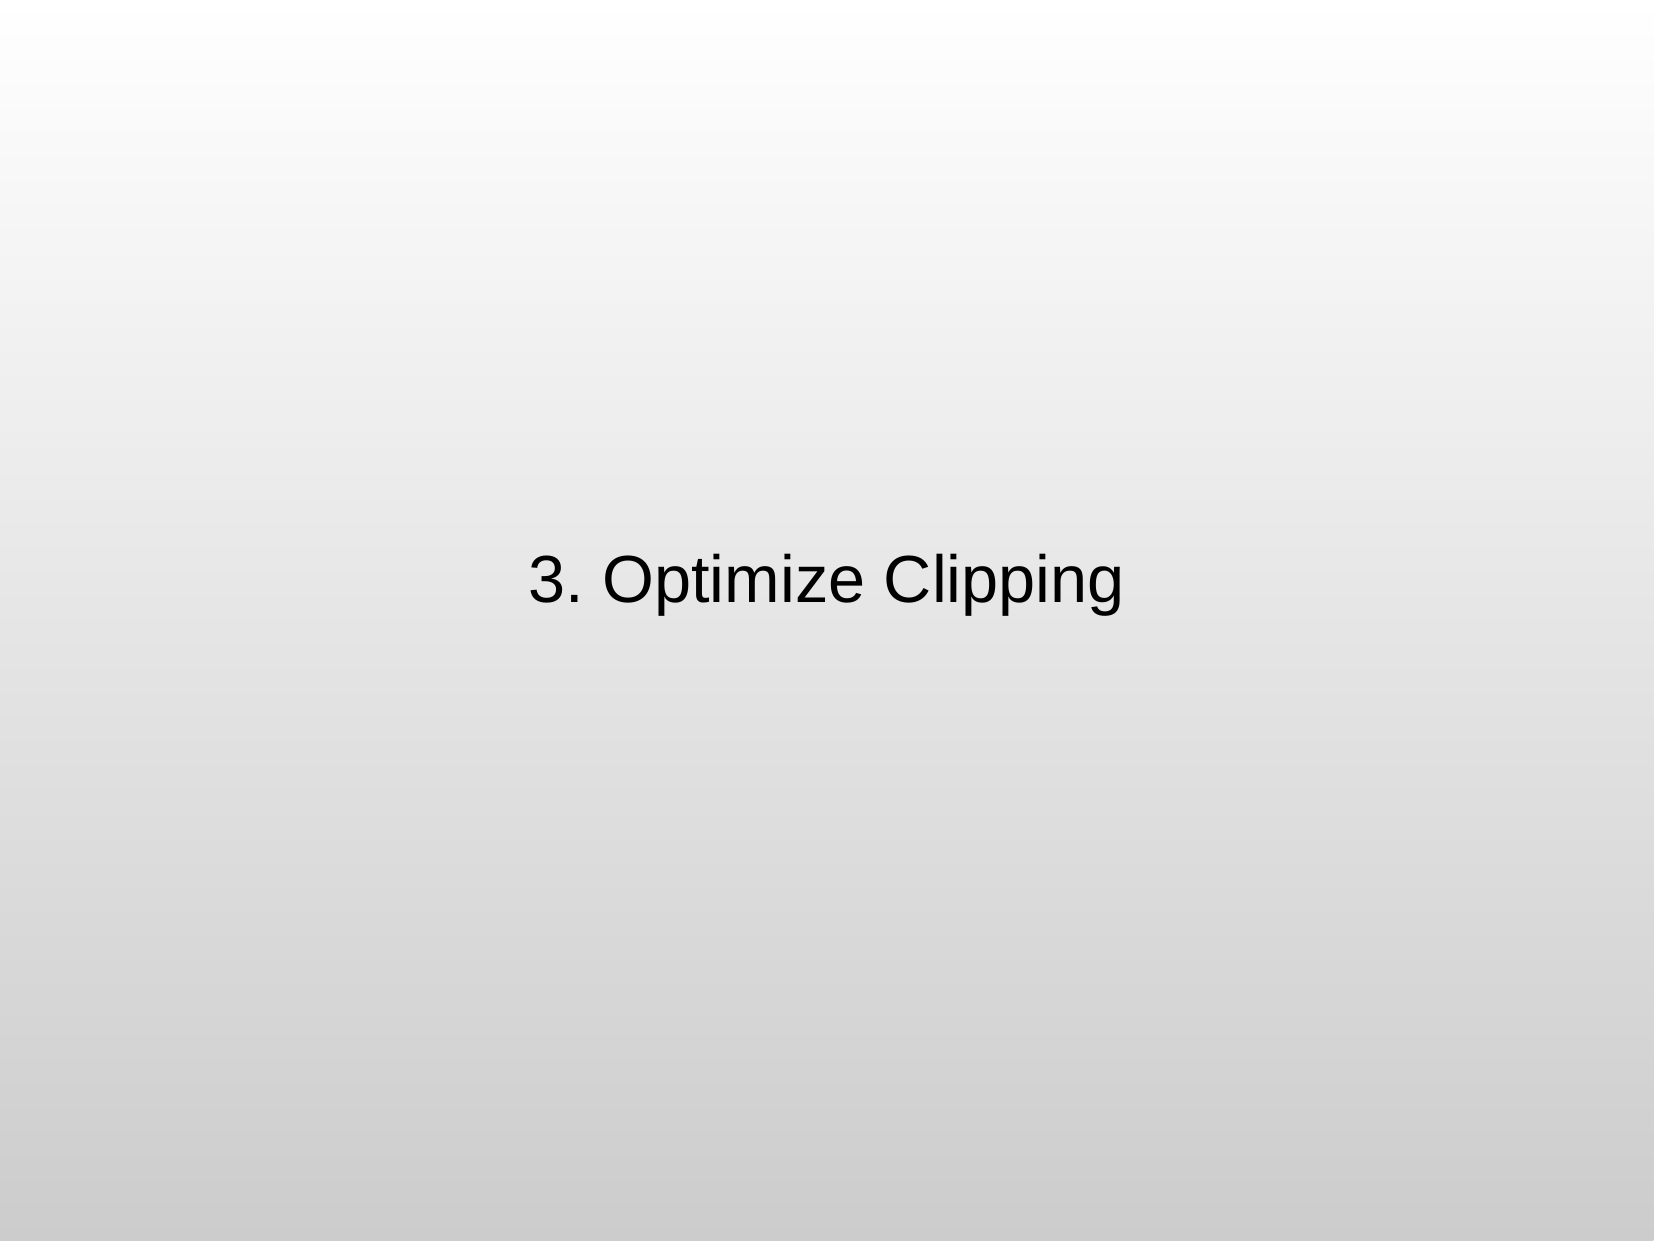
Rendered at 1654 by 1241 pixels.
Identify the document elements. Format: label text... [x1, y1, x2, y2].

subtitle 3. Optimize Clipping [82, 49, 1571, 1109]
